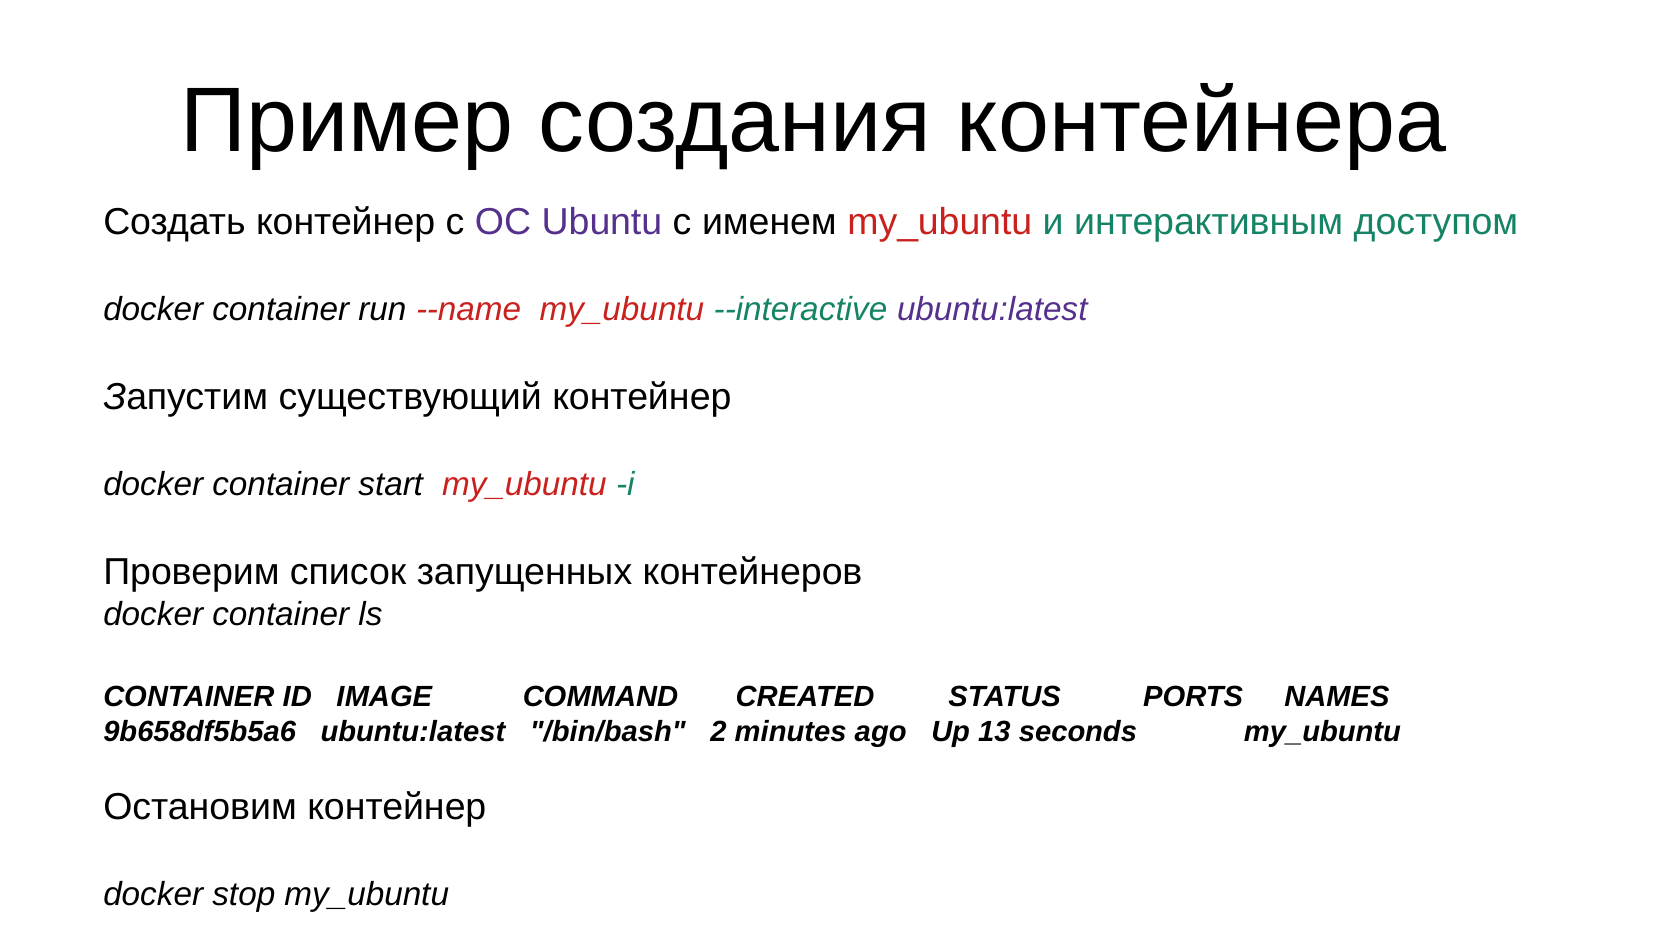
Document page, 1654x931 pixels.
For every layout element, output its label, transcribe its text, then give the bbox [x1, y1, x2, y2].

title Пример создания контейнера [82, 12, 1571, 218]
text_box Создать контейнер с ОС Ubuntu с именем my_ubuntu и интерактивным доступом docker container run --name my_ubuntu --interactive ubuntu:latest Запустим существующий контейнер docker container start my_ubuntu -i Проверим список запущенных контейнеров docker container ls CONTAINER ID IMAGE COMMAND CREATED STATUS PORTS NAMES 9b658df5b5a6 ubuntu:latest "/bin/bash" 2 minutes ago Up 13 seconds my_ubuntu Остановим контейнер docker stop my_ubuntu [88, 189, 1595, 913]
